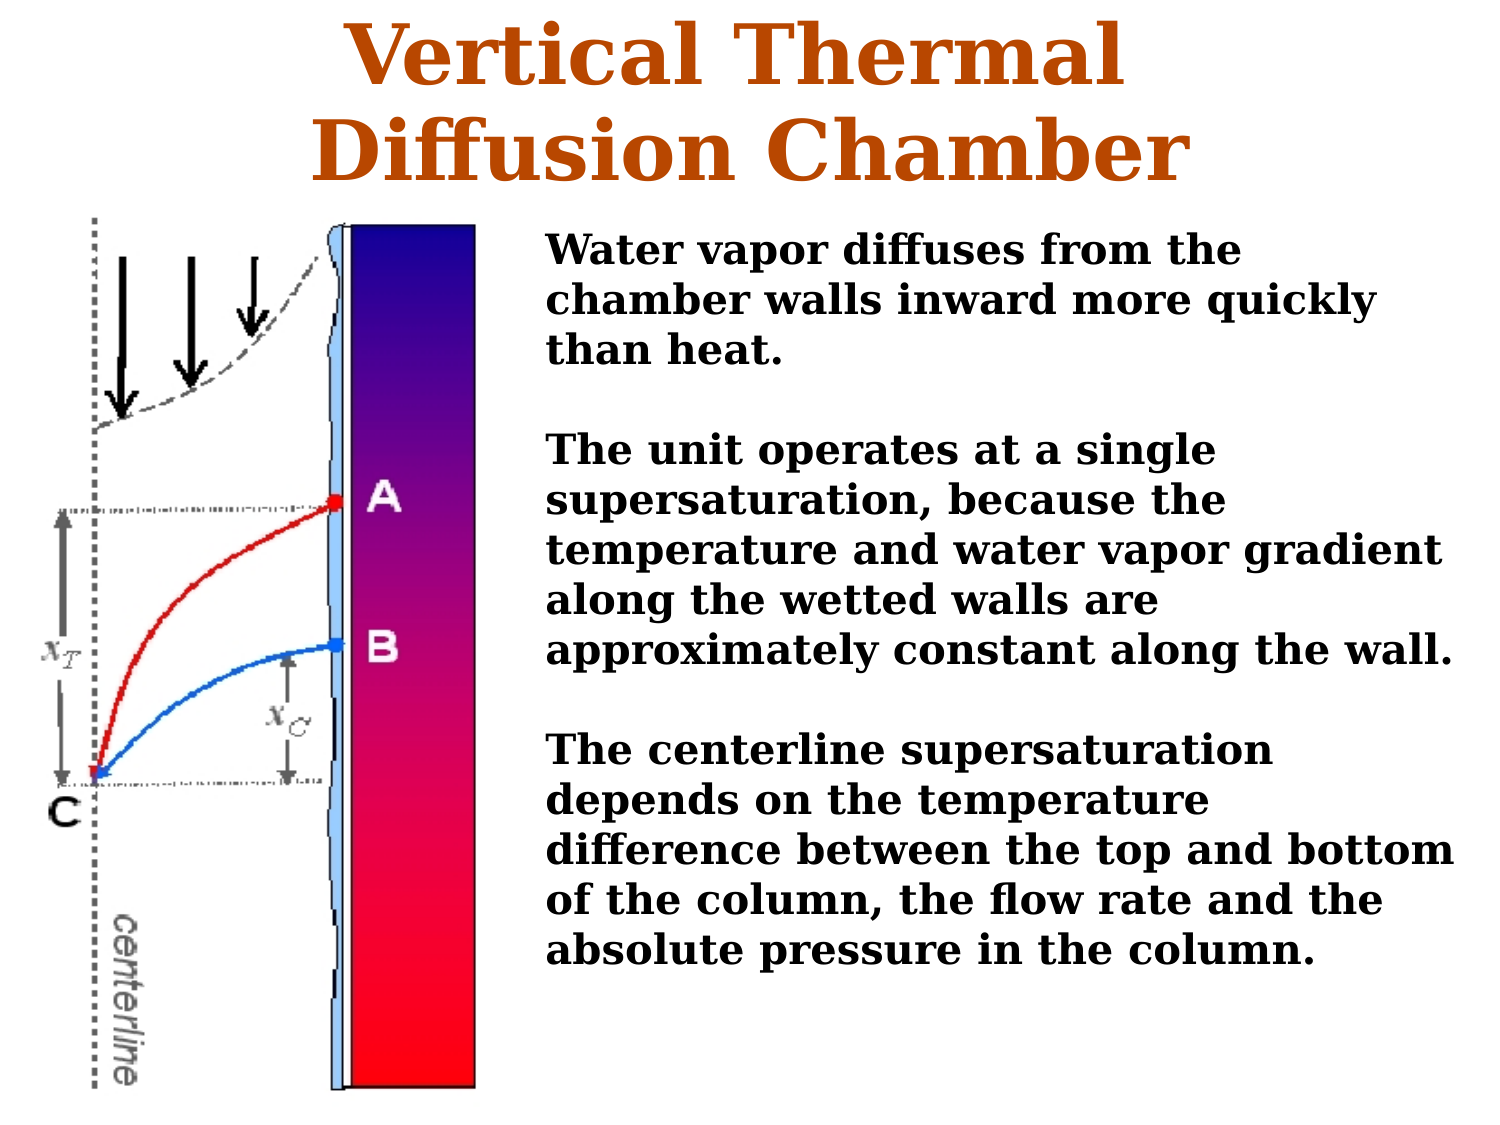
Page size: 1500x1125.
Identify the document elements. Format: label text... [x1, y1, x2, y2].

text_box Water vapor diffuses from the chamber walls inward more quickly than heat. The unit operates at a single supersaturation, because the temperature and water vapor gradient along the wetted walls are approximately constant along the wall. The centerline supersaturation depends on the temperature difference between the top and bottom of the column, the flow rate and the absolute pressure in the column. [545, 222, 1500, 1125]
title Vertical Thermal Diffusion Chamber [0, 7, 1500, 200]
picture [0, 200, 543, 1123]
